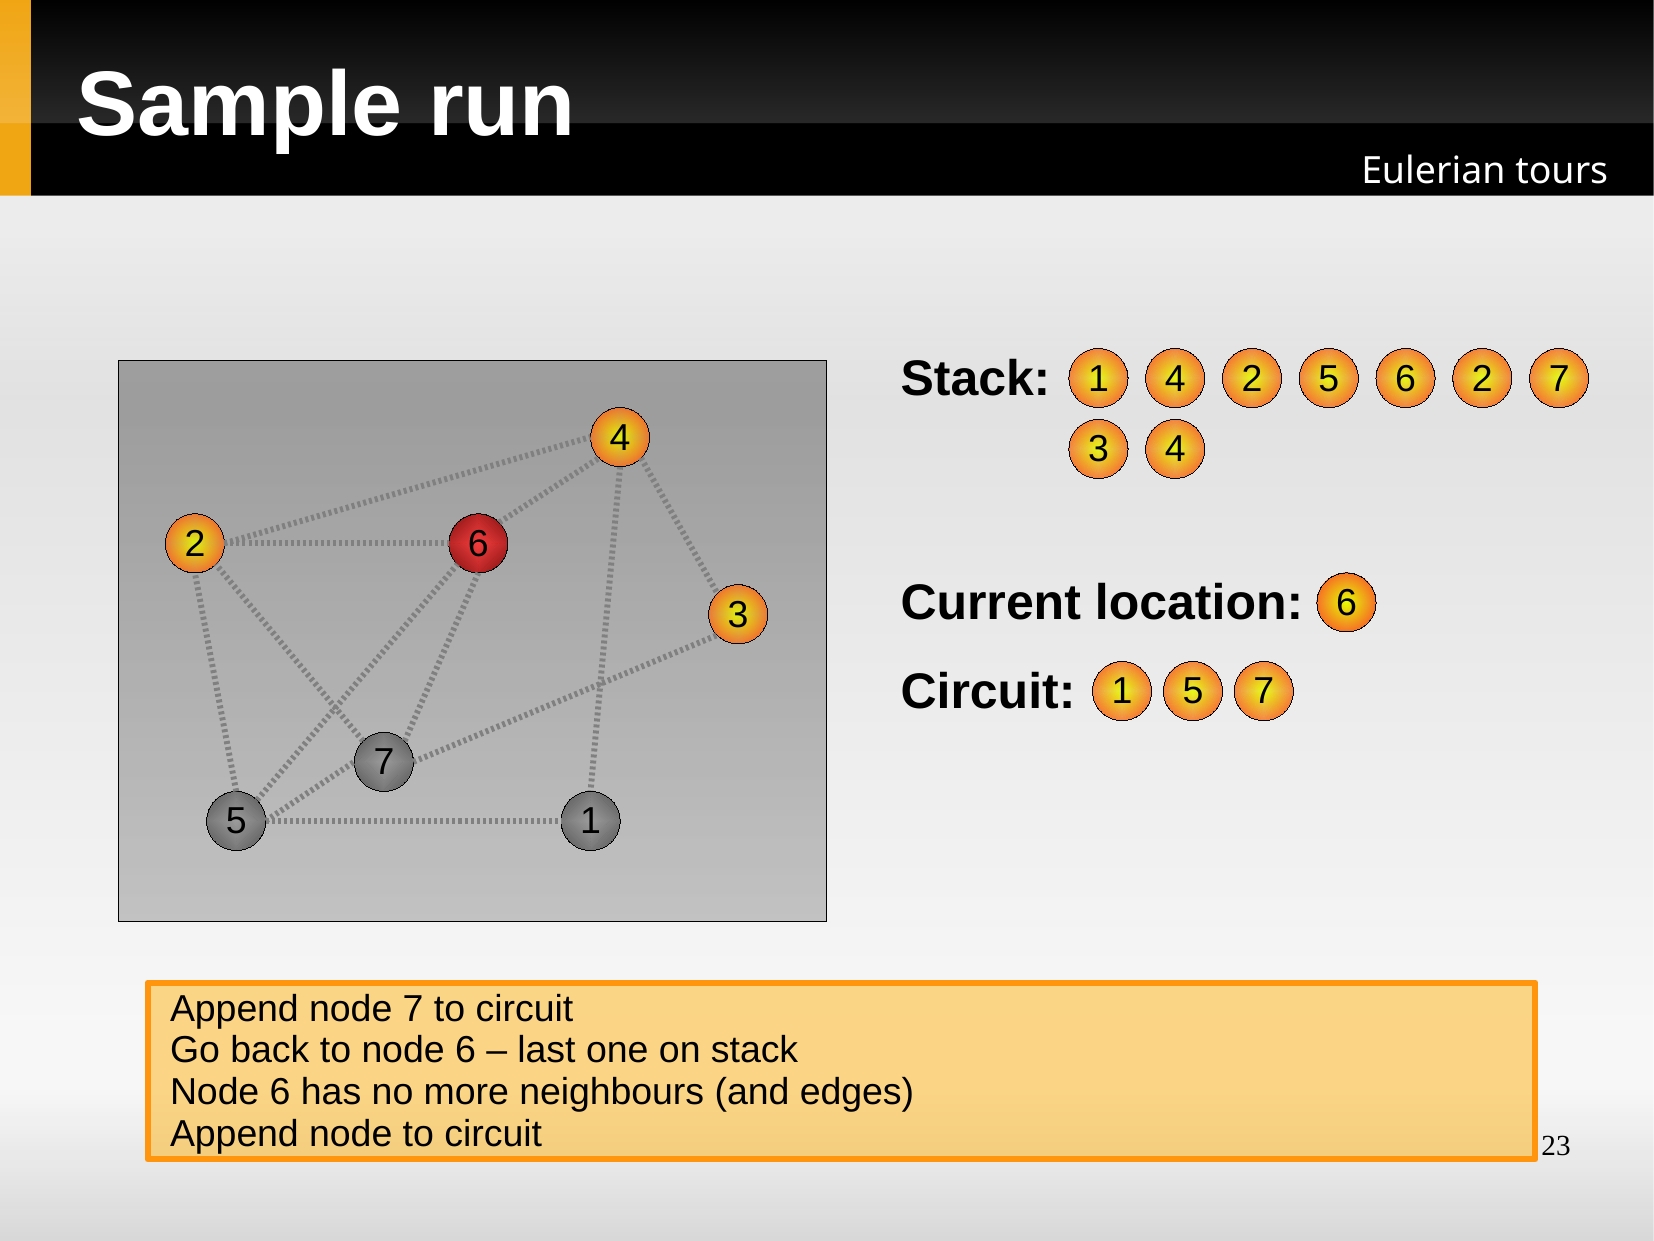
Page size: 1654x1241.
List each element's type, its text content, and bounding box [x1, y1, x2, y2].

text_box 5 [1299, 348, 1359, 408]
text_box 7 [1529, 348, 1589, 408]
text_box 4 [590, 407, 650, 467]
text_box 1 [1068, 348, 1129, 408]
text_box 1 [561, 791, 621, 851]
text_box 6 [1316, 572, 1377, 632]
picture [0, 0, 1654, 1241]
text_box 6 [1375, 348, 1436, 408]
text_box 3 [1068, 419, 1129, 479]
text_box Append node 7 to circuit Go back to node 6 – last one on stack Node 6 has no more neighbours (and edges) Append node to circuit [147, 982, 1536, 1160]
text_box [118, 360, 827, 922]
text_box 5 [206, 791, 266, 851]
text_box 6 [448, 513, 508, 573]
text_box 7 [354, 732, 414, 792]
text_box 2 [1222, 348, 1282, 408]
text_box Stack: [885, 342, 1123, 414]
text_box 3 [708, 584, 768, 644]
text_box 4 [1145, 348, 1205, 408]
text_box 2 [1452, 348, 1512, 408]
text_box Current location: [885, 567, 1359, 638]
text_box Circuit: [885, 655, 1093, 727]
text_box 1 [1092, 661, 1152, 721]
text_box 7 [1234, 661, 1294, 721]
text_box 4 [1145, 419, 1205, 479]
text_box 2 [165, 513, 225, 573]
text_box 5 [1163, 661, 1223, 721]
title Sample run [76, 0, 1565, 208]
